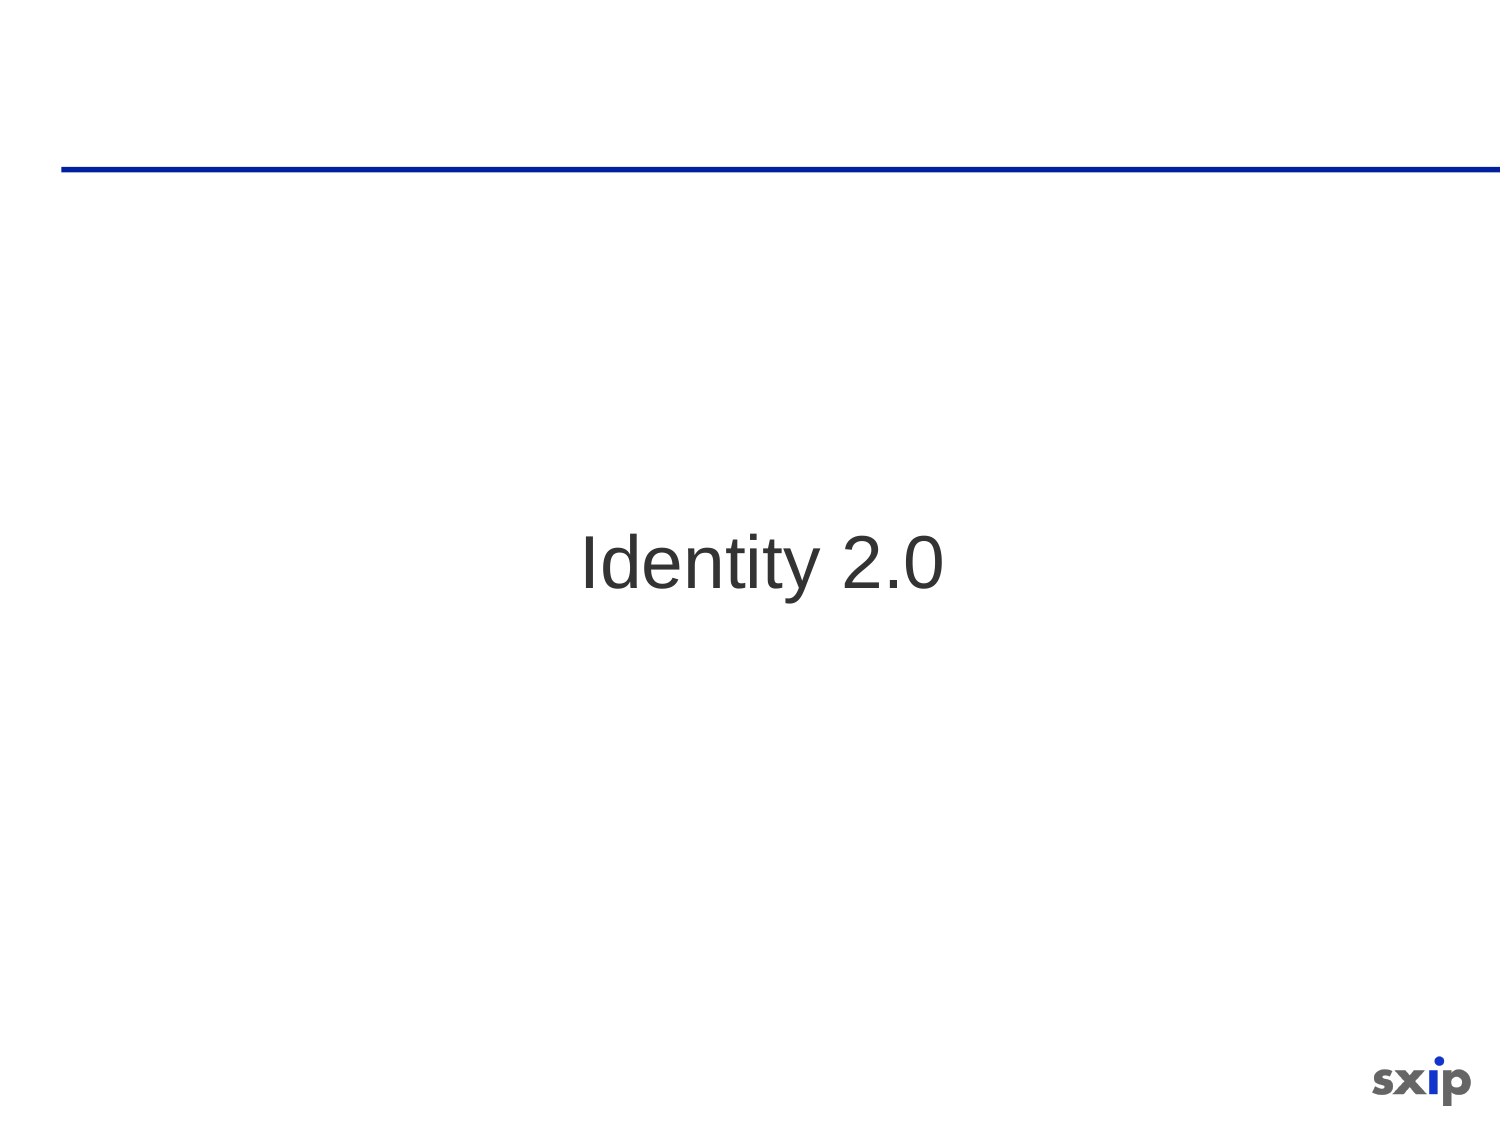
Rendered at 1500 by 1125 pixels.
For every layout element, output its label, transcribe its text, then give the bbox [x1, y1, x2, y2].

list Identity 2.0 [0, 0, 1495, 1125]
